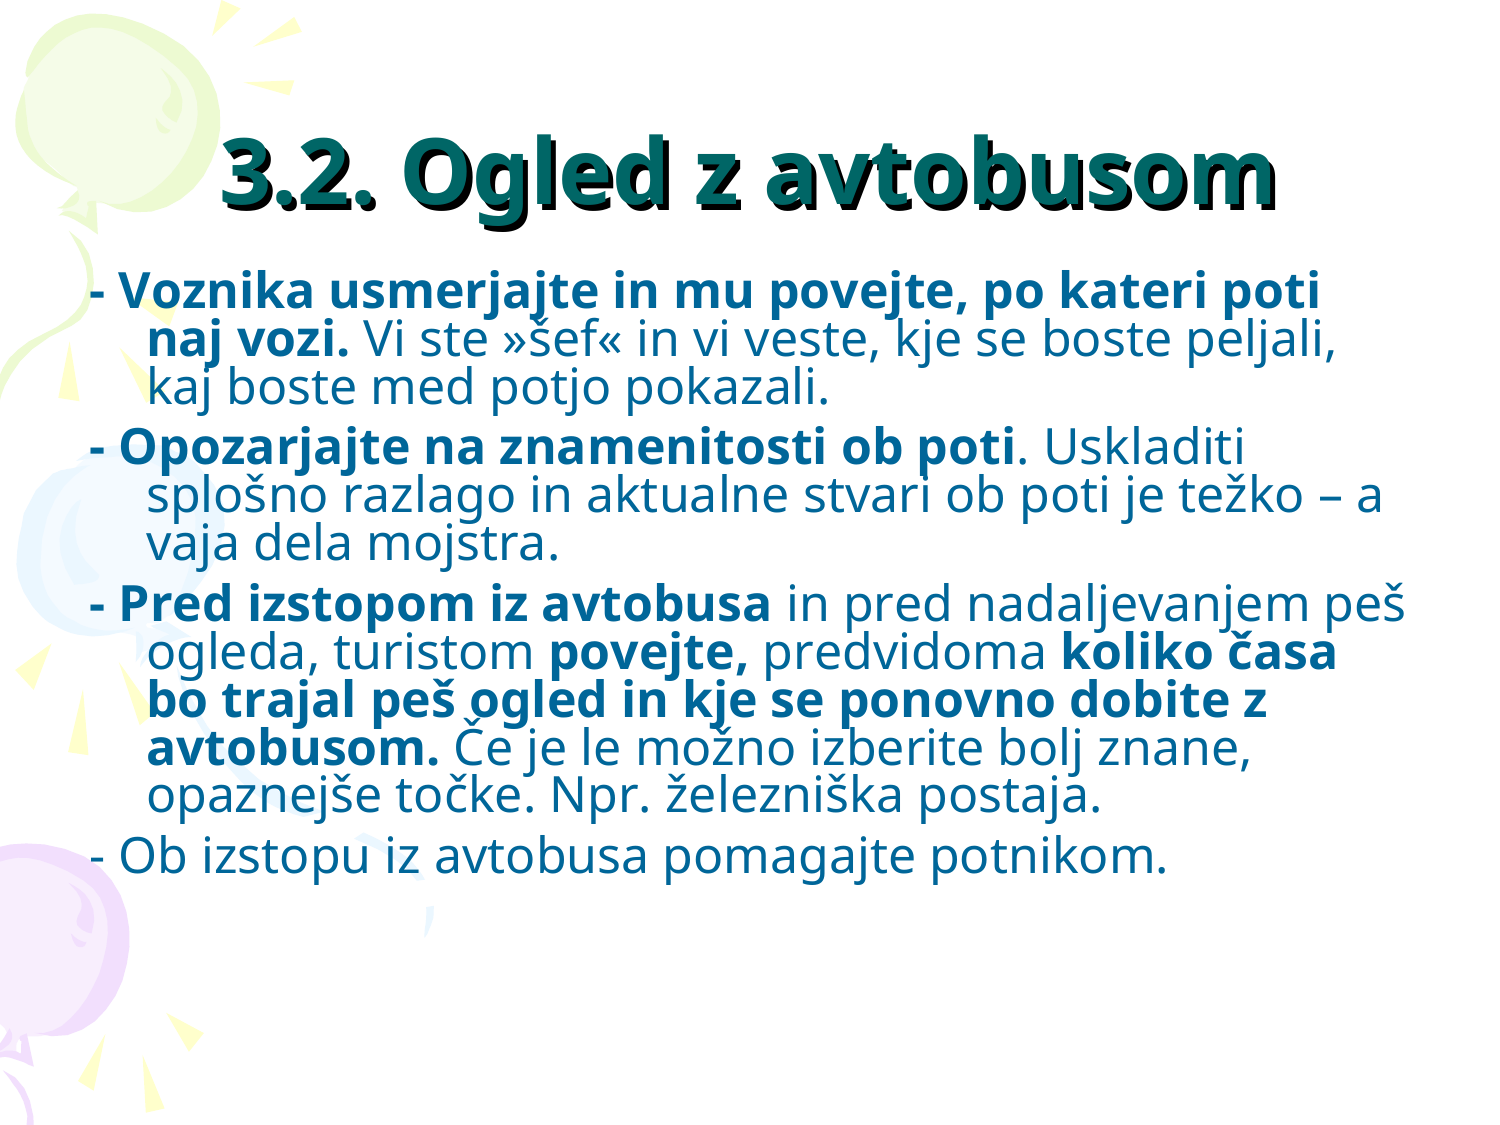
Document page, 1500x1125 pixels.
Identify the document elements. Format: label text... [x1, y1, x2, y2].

list - Voznika usmerjajte in mu povejte, po kateri poti naj vozi. Vi ste »šef« in vi veste, kje se boste peljali, kaj boste med potjo pokazali. - Opozarjajte na znamenitosti ob poti. Uskladiti splošno razlago in aktualne stvari ob poti je težko – a vaja dela mojstra. - Pred izstopom iz avtobusa in pred nadaljevanjem peš ogleda, turistom povejte, predvidoma koliko časa bo trajal peš ogled in kje se ponovno dobite z avtobusom. Če je le možno izberite bolj znane, opaznejše točke. Npr. železniška postaja. - Ob izstopu iz avtobusa pomagajte potnikom. [75, 262, 1426, 994]
title 3.2. Ogled z avtobusom [72, 16, 1426, 233]
